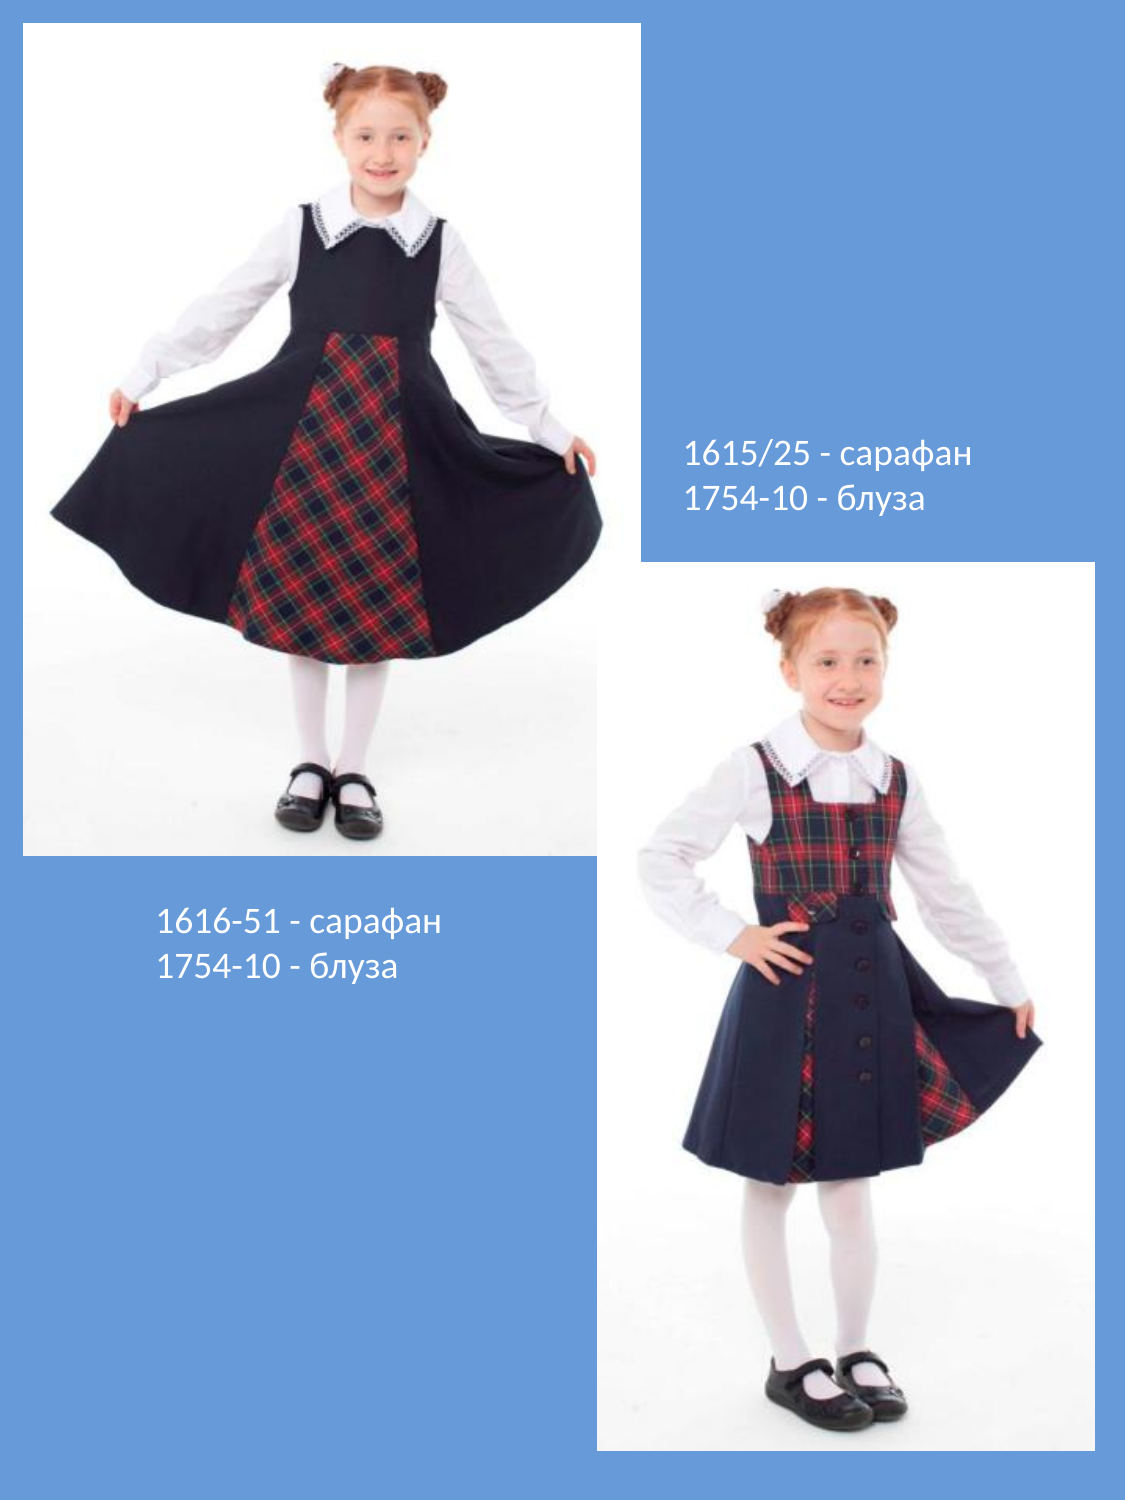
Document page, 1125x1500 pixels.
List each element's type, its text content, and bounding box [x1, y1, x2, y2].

picture [23, 23, 1095, 1451]
text_box 1615/25 - сарафан 1754-10 - блуза [667, 292, 1055, 563]
text_box 1616-51 - сарафан 1754-10 - блуза [140, 761, 528, 1032]
